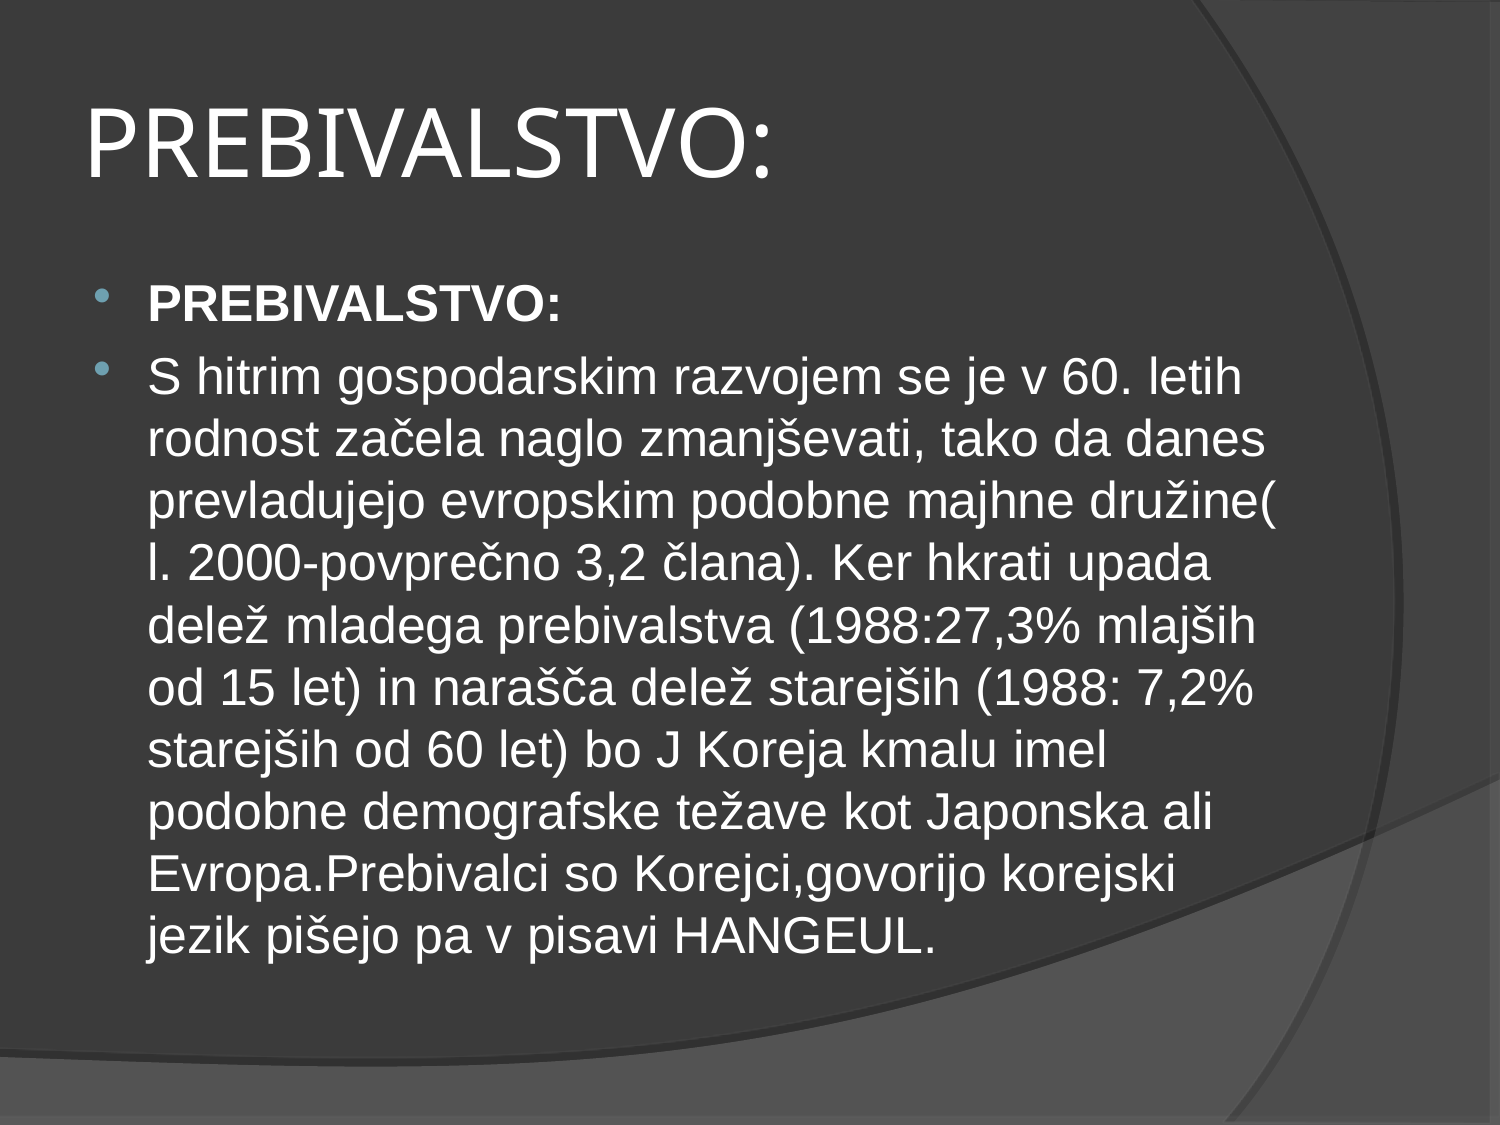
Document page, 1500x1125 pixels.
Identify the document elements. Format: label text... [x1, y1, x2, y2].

list PREBIVALSTVO: S hitrim gospodarskim razvojem se je v 60. letih rodnost začela naglo zmanjševati, tako da danes prevladujejo evropskim podobne majhne družine( l. 2000-povprečno 3,2 člana). Ker hkrati upada delež mladega prebivalstva (1988:27,3% mlajših od 15 let) in narašča delež starejših (1988: 7,2% starejših od 60 let) bo J Koreja kmalu imel podobne demografske težave kot Japonska ali Evropa.Prebivalci so Korejci,govorijo korejski jezik pišejo pa v pisavi HANGEUL. [75, 262, 1300, 1005]
title PREBIVALSTVO: [75, 45, 1300, 233]
